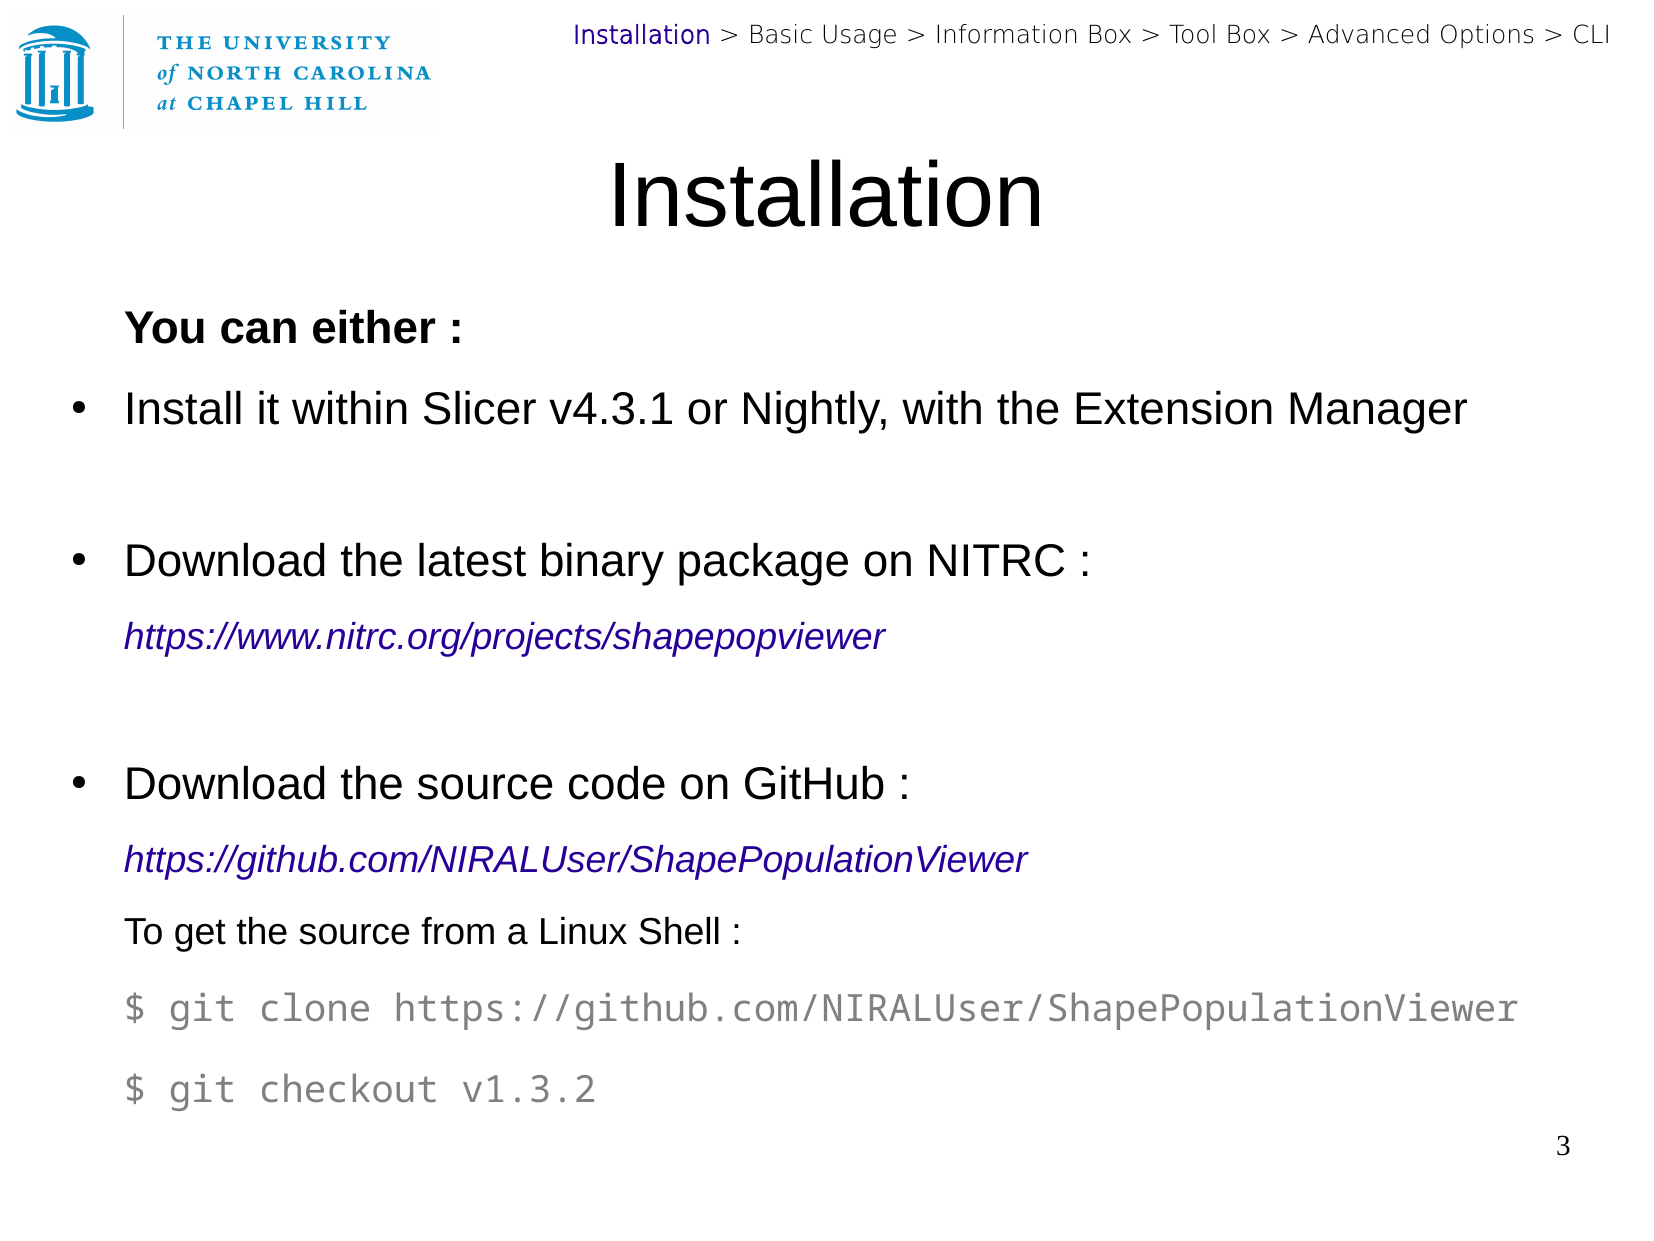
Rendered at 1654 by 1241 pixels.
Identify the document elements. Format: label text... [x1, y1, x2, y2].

title Installation [82, 90, 1571, 298]
text_box Installation > Basic Usage > Information Box > Tool Box > Advanced Options > CLI [558, 12, 1654, 57]
list You can either : Install it within Slicer v4.3.1 or Nightly, with the Extension Manager Download the latest binary package on NITRC : https://www.nitrc.org/projects/shapepopviewer Download the source code on GitHub : https://github.com/NIRALUser/ShapePopulationViewer To get the source from a Linux Shell : $ git clone https://github.com/NIRALUser/ShapePopulationViewer $ git checkout v1.3.2 [53, 302, 1542, 1121]
picture [11, 12, 436, 132]
